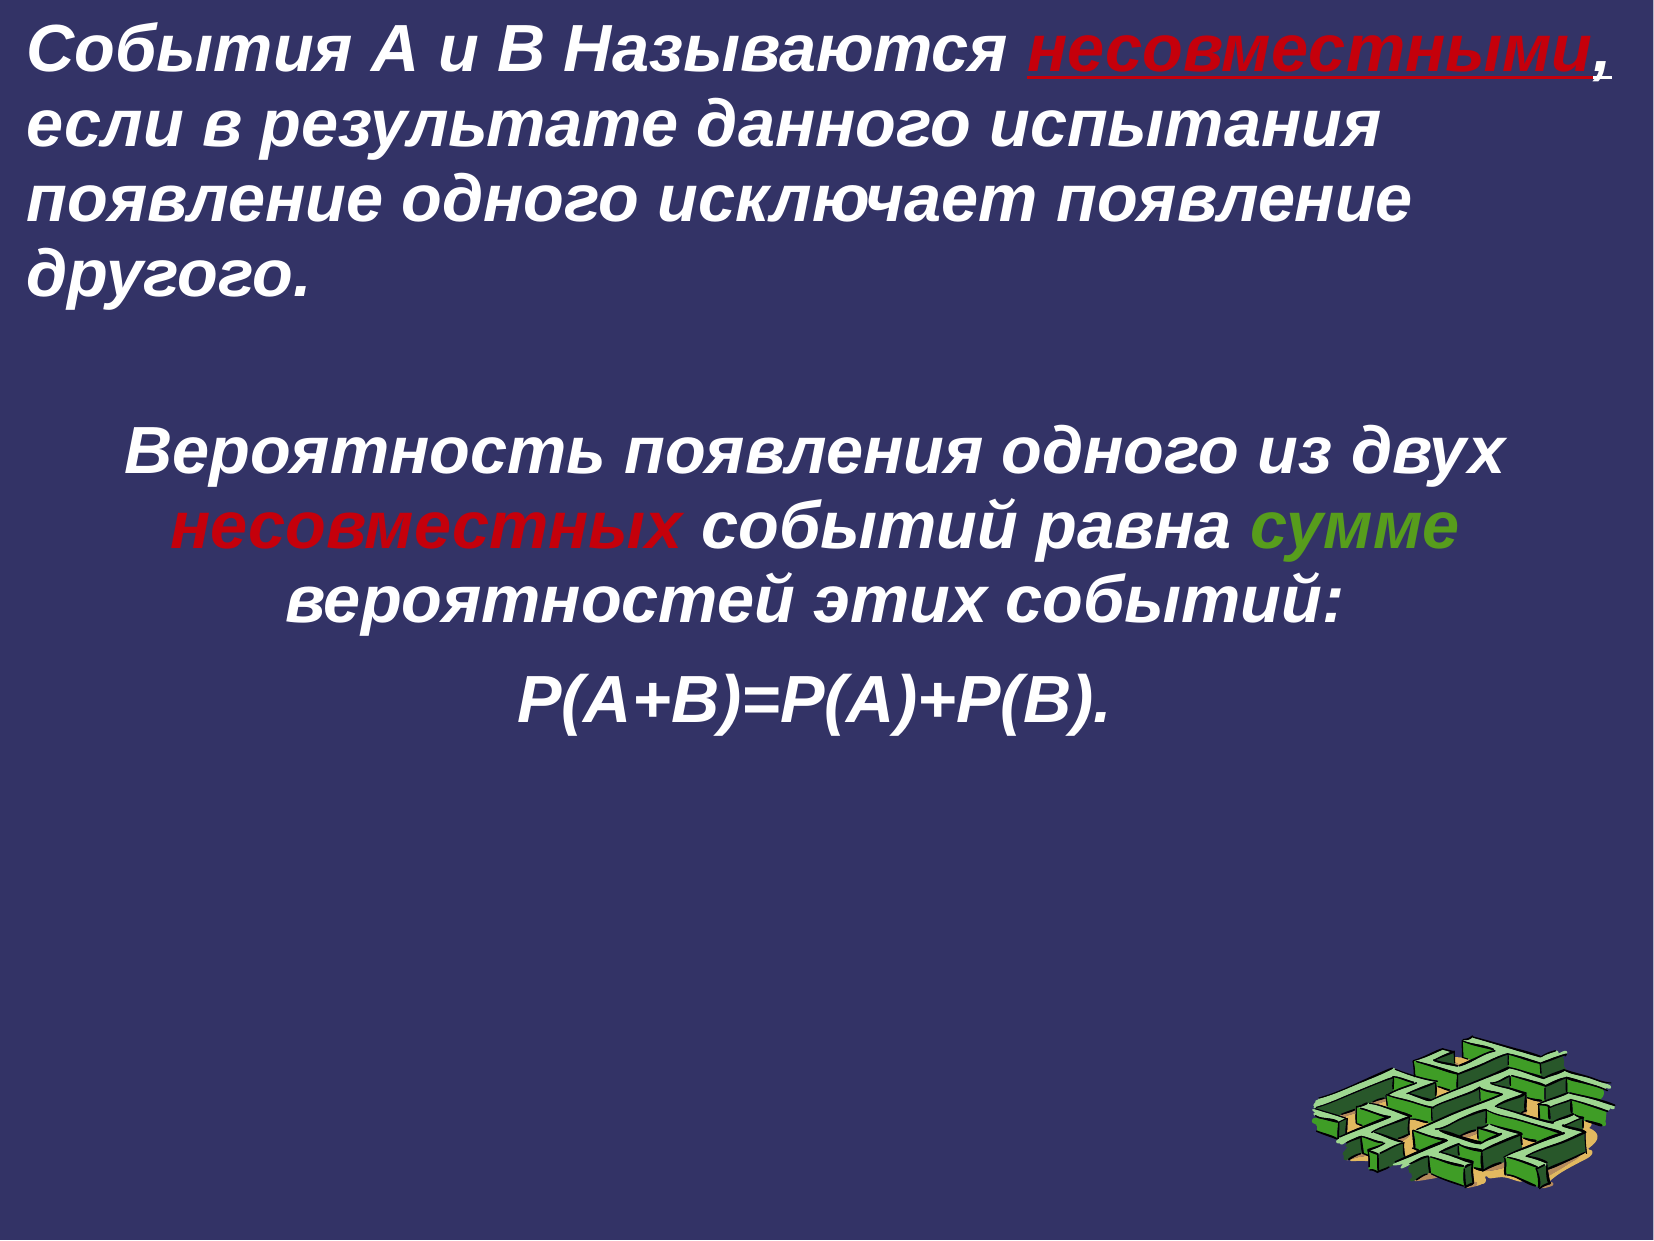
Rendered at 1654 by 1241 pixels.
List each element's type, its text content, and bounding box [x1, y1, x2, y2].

text_box События А и В Называются несовместными, если в результате данного испытания появление одного исключает появление другого. [11, 3, 1642, 367]
text_box Вероятность появления одного из двух несовместных событий равна сумме вероятностей этих событий: Р(А+В)=Р(А)+Р(В). [0, 405, 1642, 745]
